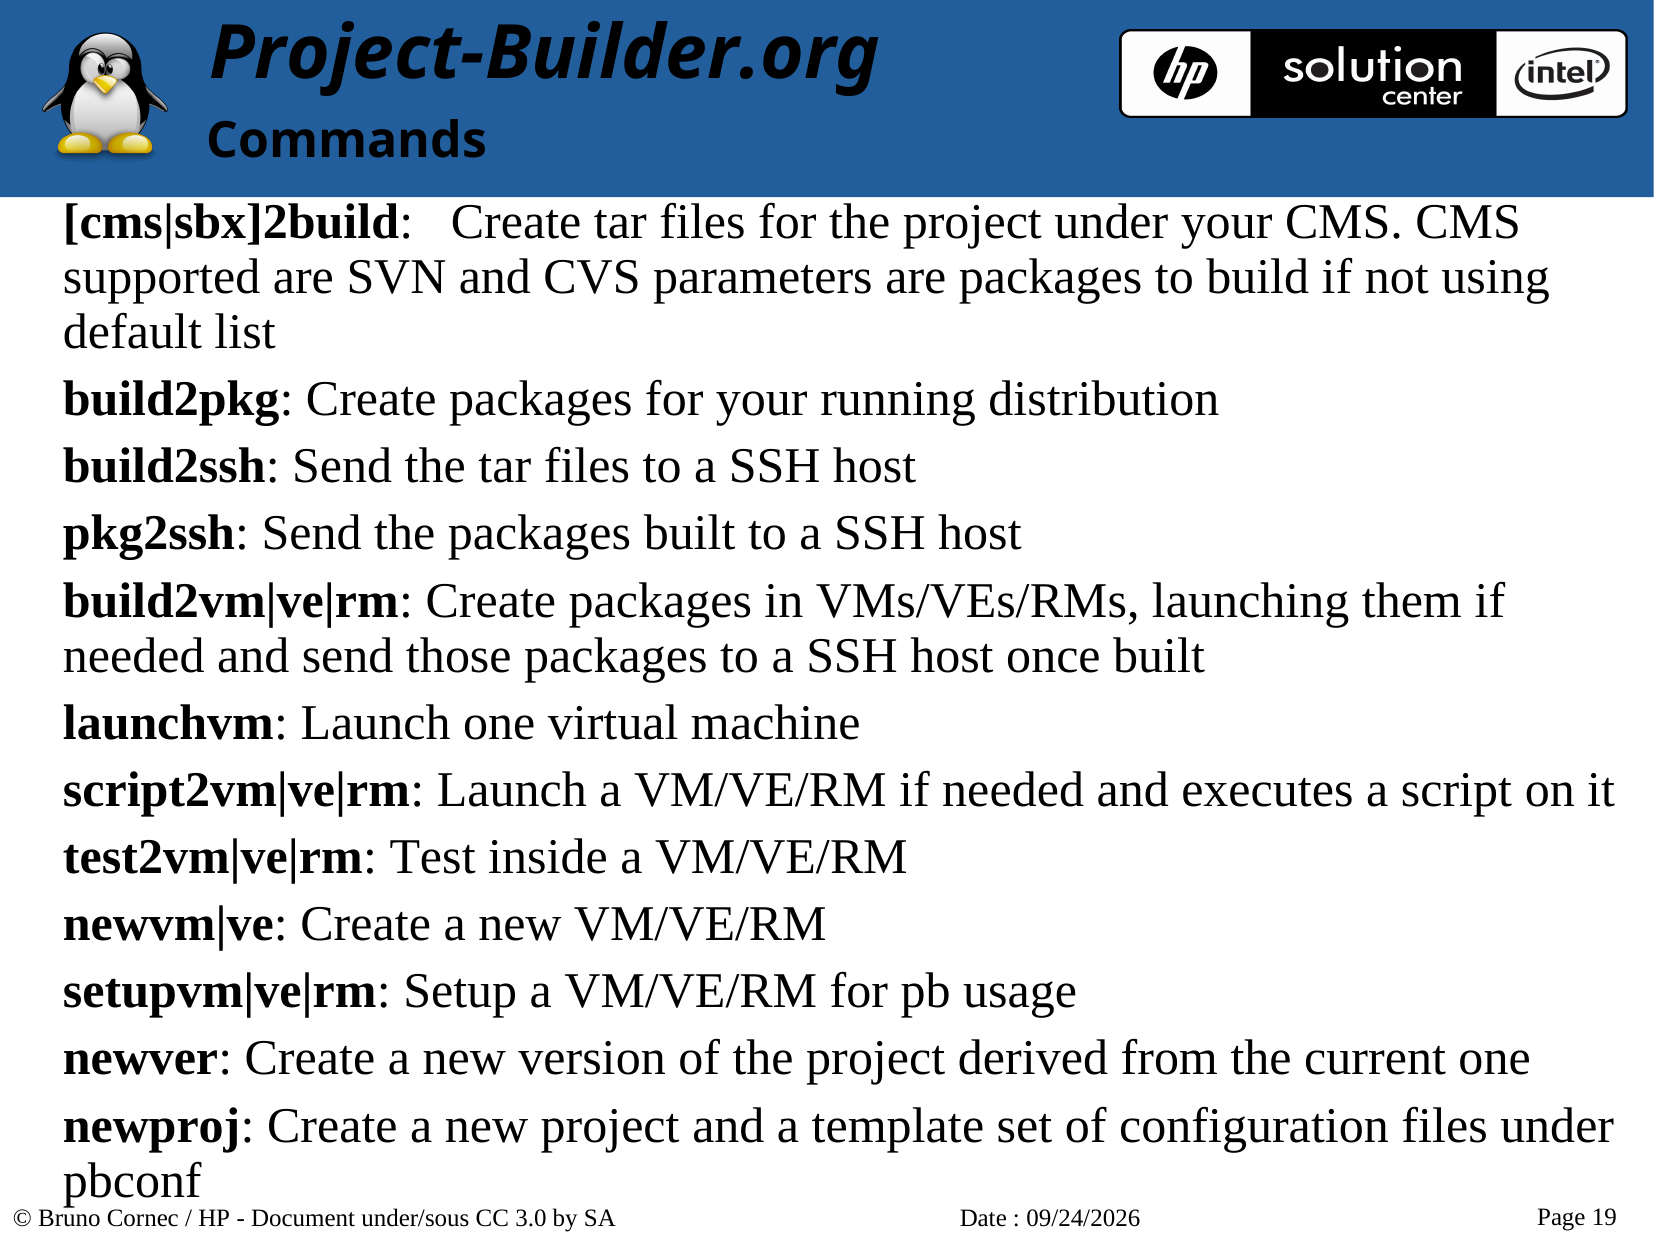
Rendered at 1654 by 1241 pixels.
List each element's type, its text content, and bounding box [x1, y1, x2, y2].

picture [1119, 29, 1628, 118]
picture [42, 29, 168, 167]
text_box [cms|sbx]2build: Create tar files for the project under your CMS. CMS supported are SVN and CVS parameters are packages to build if not using default list build2pkg: Create packages for your running distribution build2ssh: Send the tar files to a SSH host pkg2ssh: Send the packages built to a SSH host build2vm|ve|rm: Create packages in VMs/VEs/RMs, launching them if needed and send those packages to a SSH host once built launchvm: Launch one virtual machine script2vm|ve|rm: Launch a VM/VE/RM if needed and executes a script on it test2vm|ve|rm: Test inside a VM/VE/RM newvm|ve: Create a new VM/VE/RM setupvm|ve|rm: Setup a VM/VE/RM for pb usage newver: Create a new version of the project derived from the current one newproj: Create a new project and a template set of configuration files under pbconf [62, 193, 1654, 1209]
title Commands [206, 59, 1121, 221]
